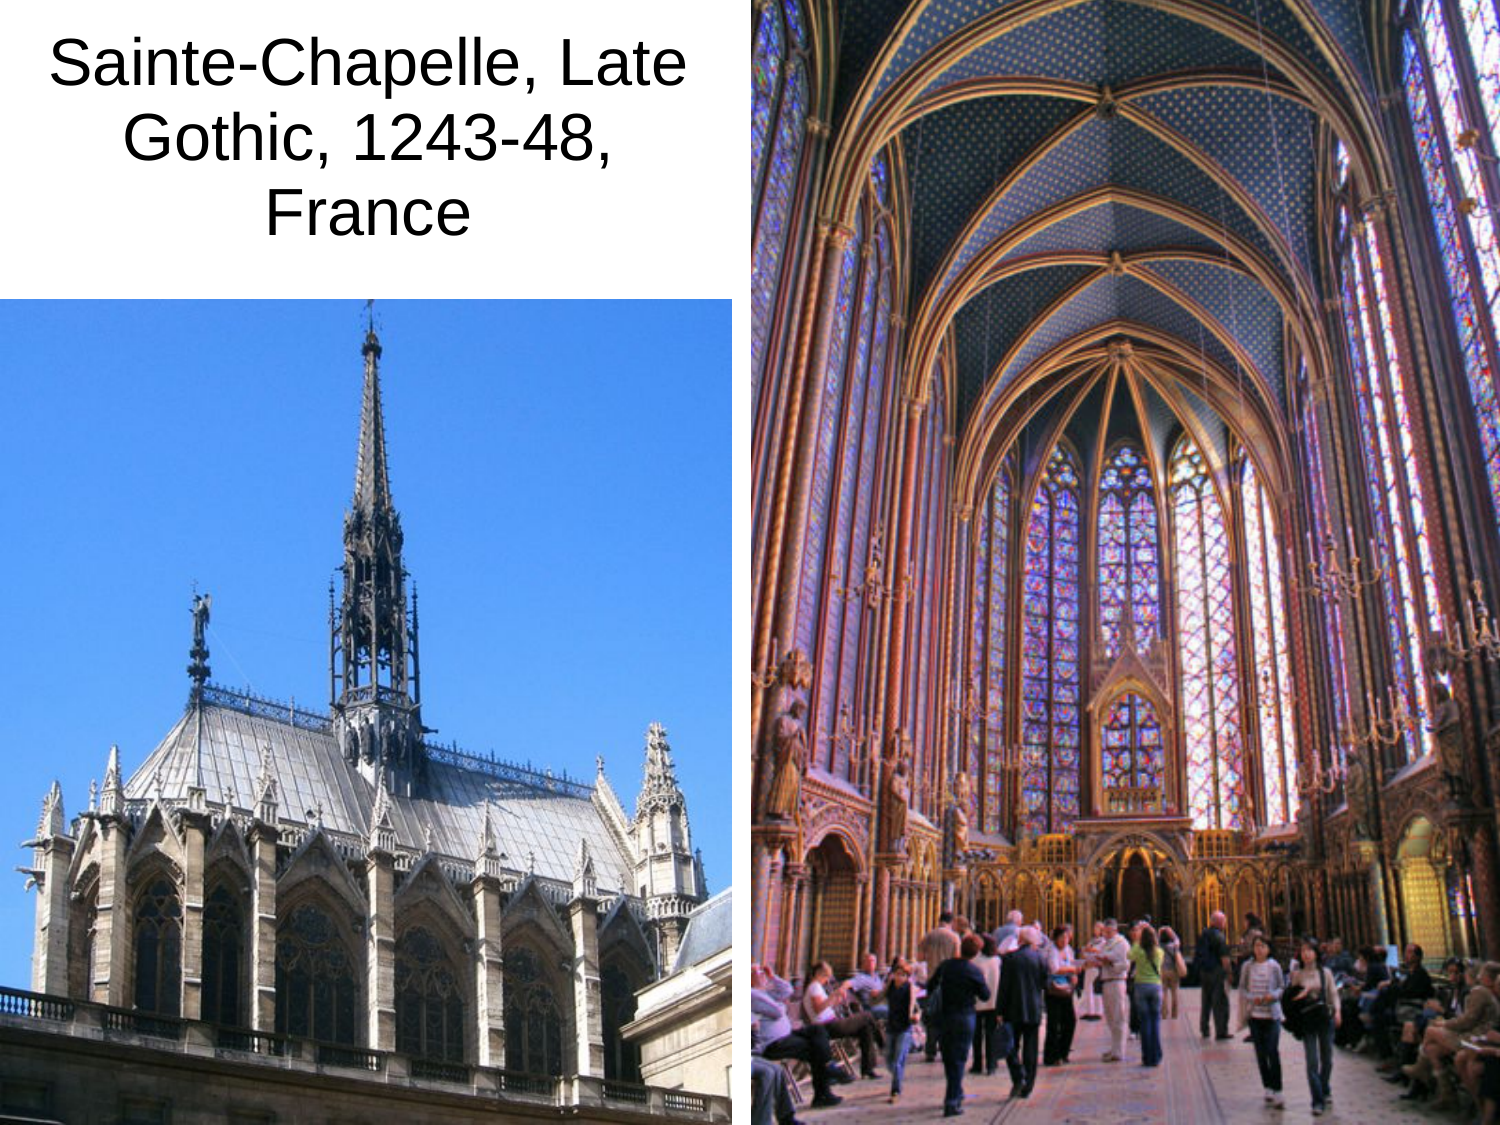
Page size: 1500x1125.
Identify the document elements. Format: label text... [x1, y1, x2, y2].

picture [0, 299, 732, 1125]
picture [751, 0, 1500, 1125]
title Sainte-Chapelle, Late Gothic, 1243-48, France [0, 0, 738, 276]
